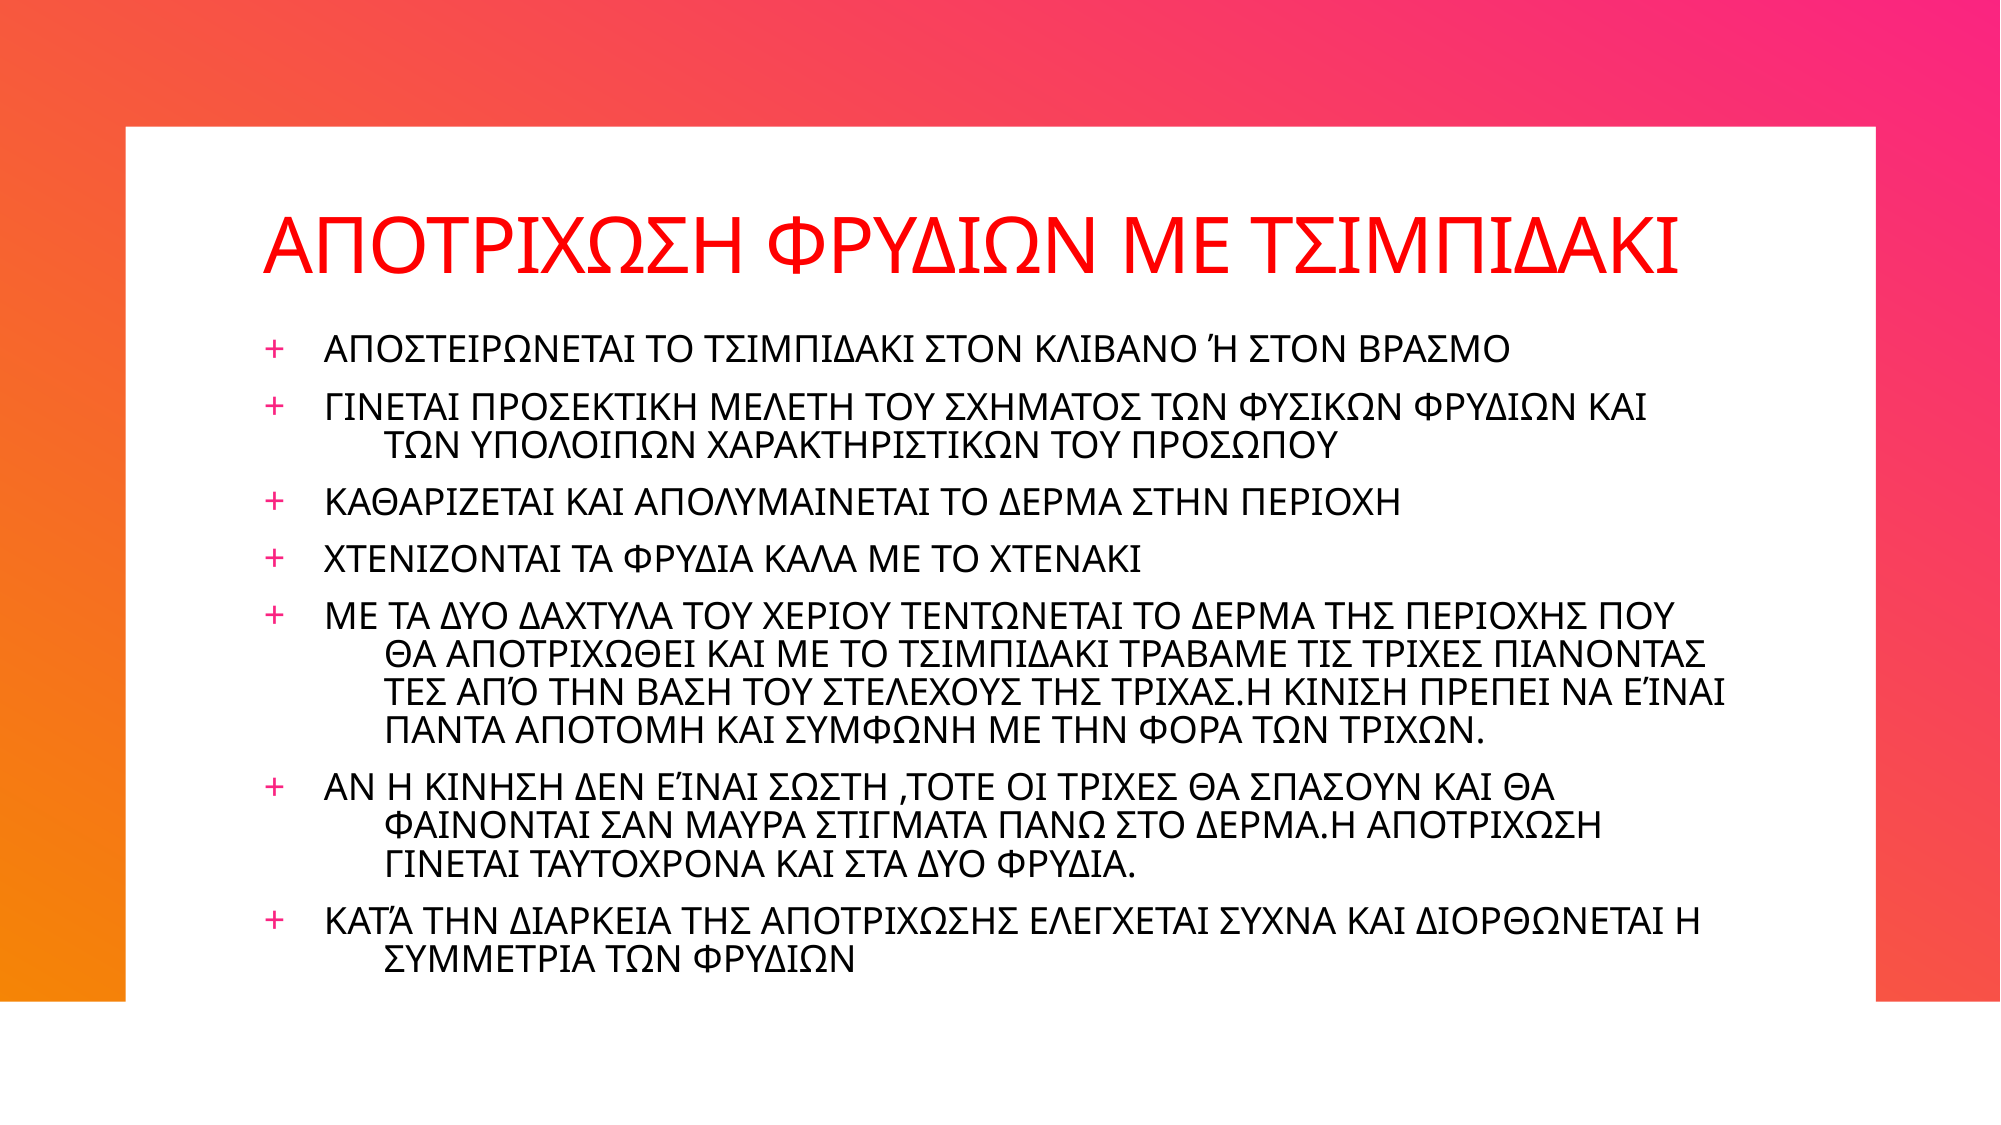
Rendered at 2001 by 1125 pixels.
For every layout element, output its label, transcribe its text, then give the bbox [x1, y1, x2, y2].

list ΑΠΟΣΤΕΙΡΩΝΕΤΑΙ ΤΟ ΤΣΙΜΠΙΔΑΚΙ ΣΤΟΝ ΚΛΙΒΑΝΟ Ή ΣΤΟΝ ΒΡΑΣΜΟ ΓΙΝΕΤΑΙ ΠΡΟΣΕΚΤΙΚΗ ΜΕΛΕΤΗ ΤΟΥ ΣΧΗΜΑΤΟΣ ΤΩΝ ΦΥΣΙΚΩΝ ΦΡΥΔΙΩΝ ΚΑΙ ΤΩΝ ΥΠΟΛΟΙΠΩΝ ΧΑΡΑΚΤΗΡΙΣΤΙΚΩΝ ΤΟΥ ΠΡΟΣΩΠΟΥ ΚΑΘΑΡΙΖΕΤΑΙ ΚΑΙ ΑΠΟΛΥΜΑΙΝΕΤΑΙ ΤΟ ΔΕΡΜΑ ΣΤΗΝ ΠΕΡΙΟΧΗ ΧΤΕΝΙΖΟΝΤΑΙ ΤΑ ΦΡΥΔΙΑ ΚΑΛΑ ΜΕ ΤΟ ΧΤΕΝΑΚΙ ΜΕ ΤΑ ΔΥΟ ΔΑΧΤΥΛΑ ΤΟΥ ΧΕΡΙΟΥ ΤΕΝΤΩΝΕΤΑΙ ΤΟ ΔΕΡΜΑ ΤΗΣ ΠΕΡΙΟΧΗΣ ΠΟΥ ΘΑ ΑΠΟΤΡΙΧΩΘΕΙ ΚΑΙ ΜΕ ΤΟ ΤΣΙΜΠΙΔΑΚΙ ΤΡΑΒΑΜΕ ΤΙΣ ΤΡΙΧΕΣ ΠΙΑΝΟΝΤΑΣ ΤΕΣ ΑΠΌ ΤΗΝ ΒΑΣΗ ΤΟΥ ΣΤΕΛΕΧΟΥΣ ΤΗΣ ΤΡΙΧΑΣ.Η ΚΙΝΙΣΗ ΠΡΕΠΕΙ ΝΑ ΕΊΝΑΙ ΠΑΝΤΑ ΑΠΟΤΟΜΗ ΚΑΙ ΣΥΜΦΩΝΗ ΜΕ ΤΗΝ ΦΟΡΑ ΤΩΝ ΤΡΙΧΩΝ. ΑΝ Η ΚΙΝΗΣΗ ΔΕΝ ΕΊΝΑΙ ΣΩΣΤΗ ,ΤΟΤΕ ΟΙ ΤΡΙΧΕΣ ΘΑ ΣΠΑΣΟΥΝ ΚΑΙ ΘΑ ΦΑΙΝΟΝΤΑΙ ΣΑΝ ΜΑΥΡΑ ΣΤΙΓΜΑΤΑ ΠΑΝΩ ΣΤΟ ΔΕΡΜΑ.Η ΑΠΟΤΡΙΧΩΣΗ ΓΙΝΕΤΑΙ ΤΑΥΤΟΧΡΟΝΑ ΚΑΙ ΣΤΑ ΔΥΟ ΦΡΥΔΙΑ. ΚΑΤΆ ΤΗΝ ΔΙΑΡΚΕΙΑ ΤΗΣ ΑΠΟΤΡΙΧΩΣΗΣ ΕΛΕΓΧΕΤΑΙ ΣΥΧΝΑ ΚΑΙ ΔΙΟΡΘΩΝΕΤΑΙ Η ΣΥΜΜΕΤΡΙΑ ΤΩΝ ΦΡΥΔΙΩΝ [248, 324, 1749, 1043]
title ΑΠΟΤΡΙΧΩΣΗ ΦΡΥΔΙΩΝ ΜΕ ΤΣΙΜΠΙΔΑΚΙ [248, 194, 1749, 310]
